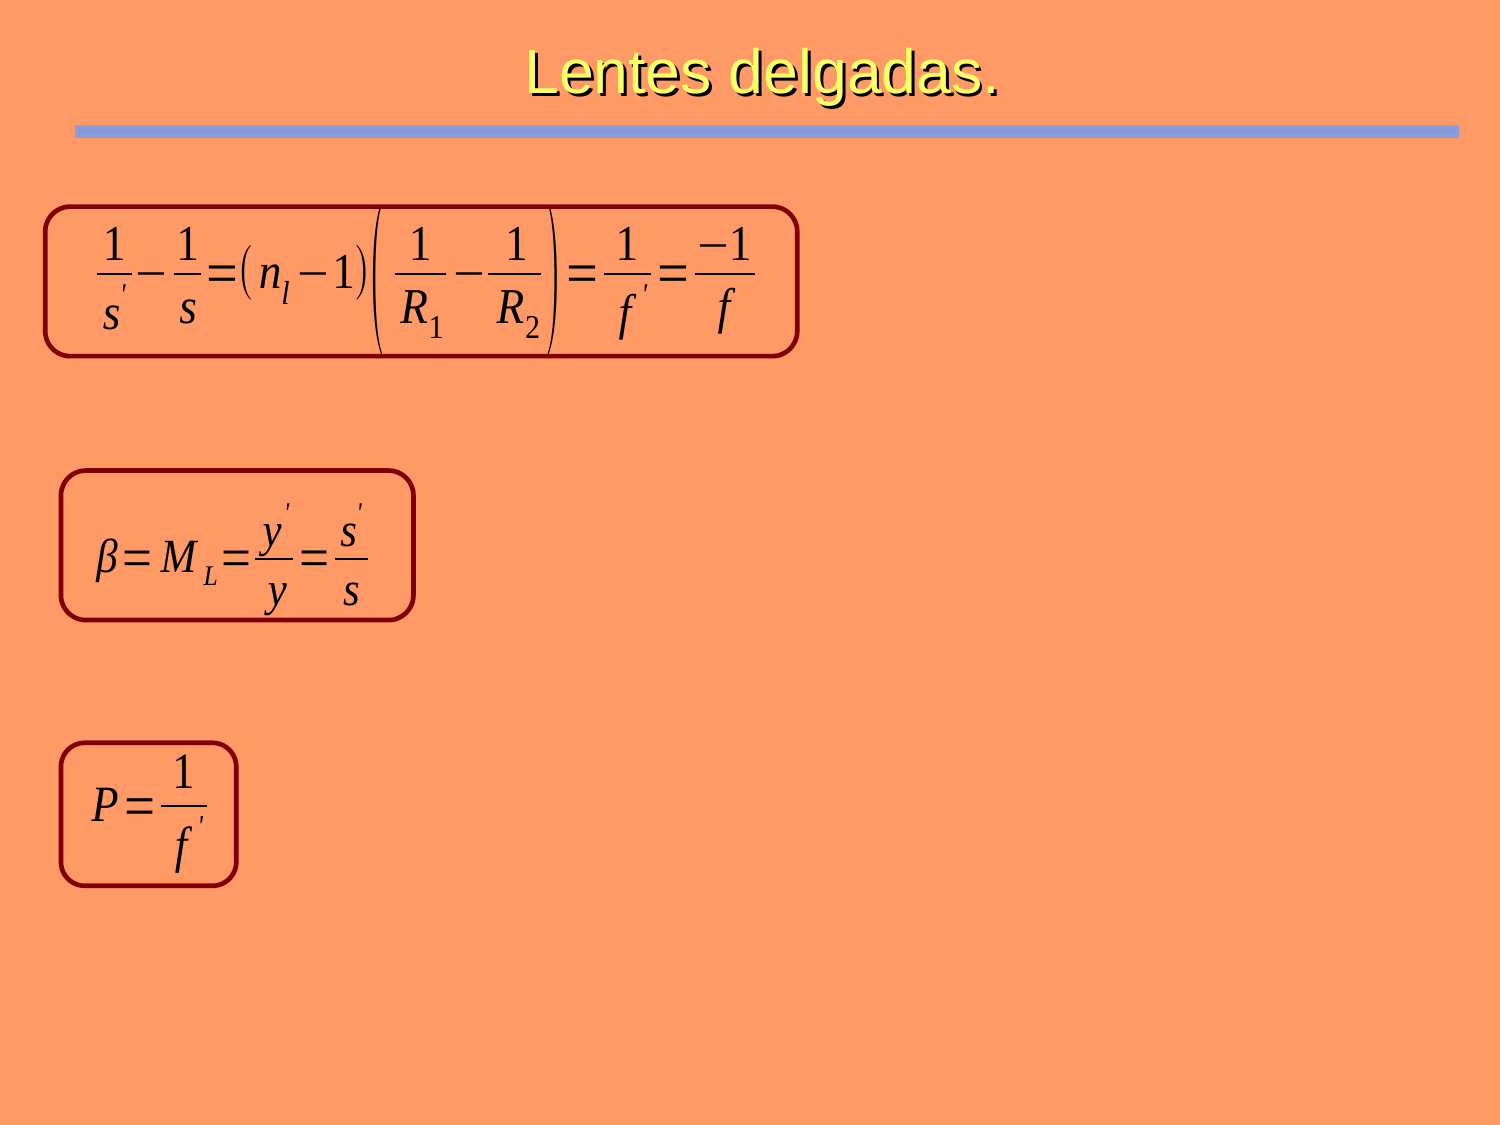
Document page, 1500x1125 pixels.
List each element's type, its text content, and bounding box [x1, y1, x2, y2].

chart [77, 746, 225, 876]
text_box Lentes delgadas. [50, 23, 1476, 114]
chart [83, 209, 768, 353]
text_box [75, 125, 1460, 138]
chart [80, 495, 384, 617]
